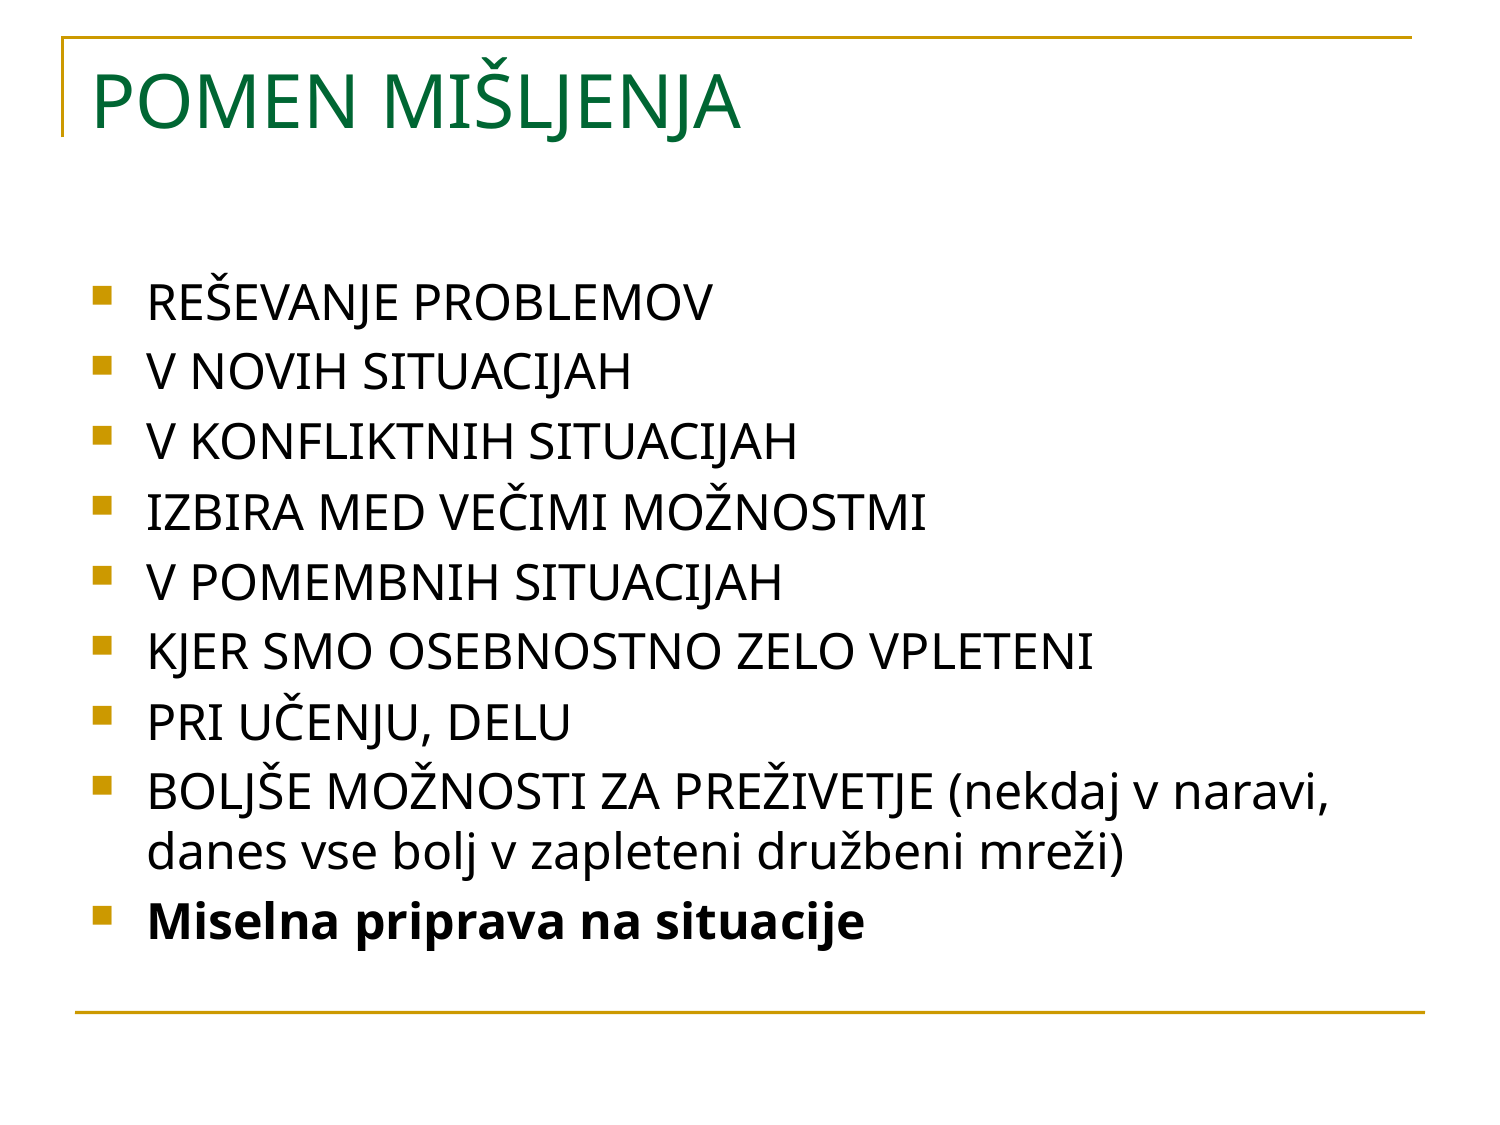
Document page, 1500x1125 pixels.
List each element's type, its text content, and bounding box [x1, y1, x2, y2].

title POMEN MIŠLJENJA [75, 45, 1425, 233]
list REŠEVANJE PROBLEMOV V NOVIH SITUACIJAH V KONFLIKTNIH SITUACIJAH IZBIRA MED VEČIMI MOŽNOSTMI V POMEMBNIH SITUACIJAH KJER SMO OSEBNOSTNO ZELO VPLETENI PRI UČENJU, DELU BOLJŠE MOŽNOSTI ZA PREŽIVETJE (nekdaj v naravi, danes vse bolj v zapleteni družbeni mreži) Miselna priprava na situacije [75, 262, 1425, 1006]
